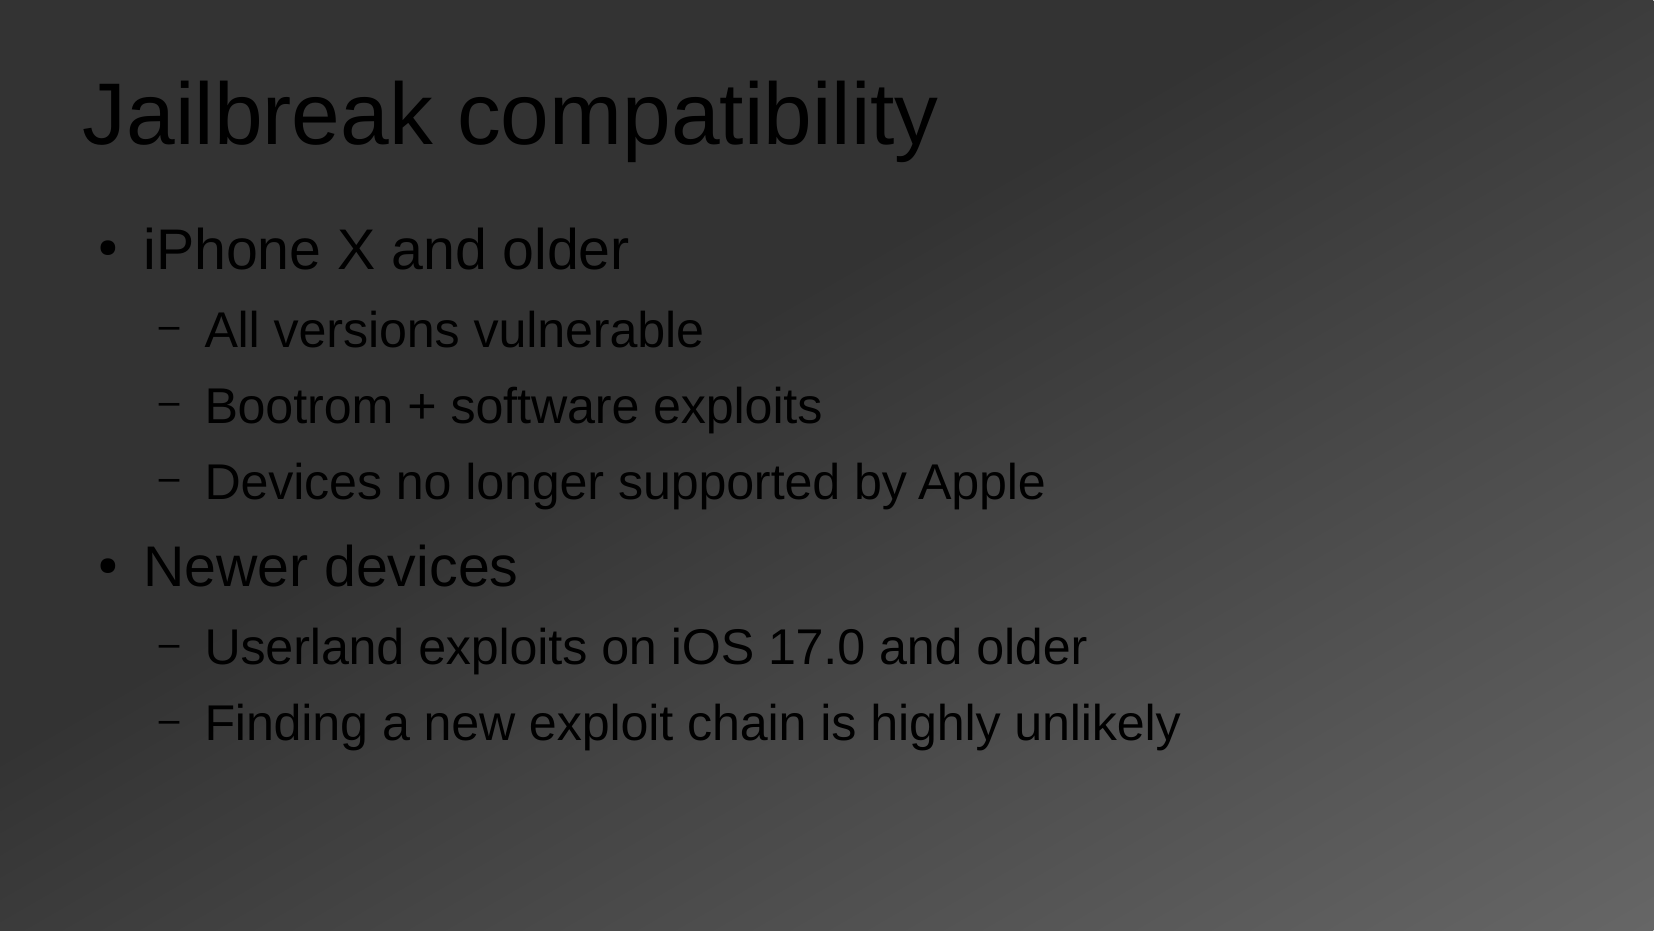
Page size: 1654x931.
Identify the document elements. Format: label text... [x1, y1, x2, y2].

list iPhone X and older All versions vulnerable Bootrom + software exploits Devices no longer supported by Apple Newer devices Userland exploits on iOS 17.0 and older Finding a new exploit chain is highly unlikely [82, 217, 1571, 758]
title Jailbreak compatibility [82, 37, 1571, 193]
